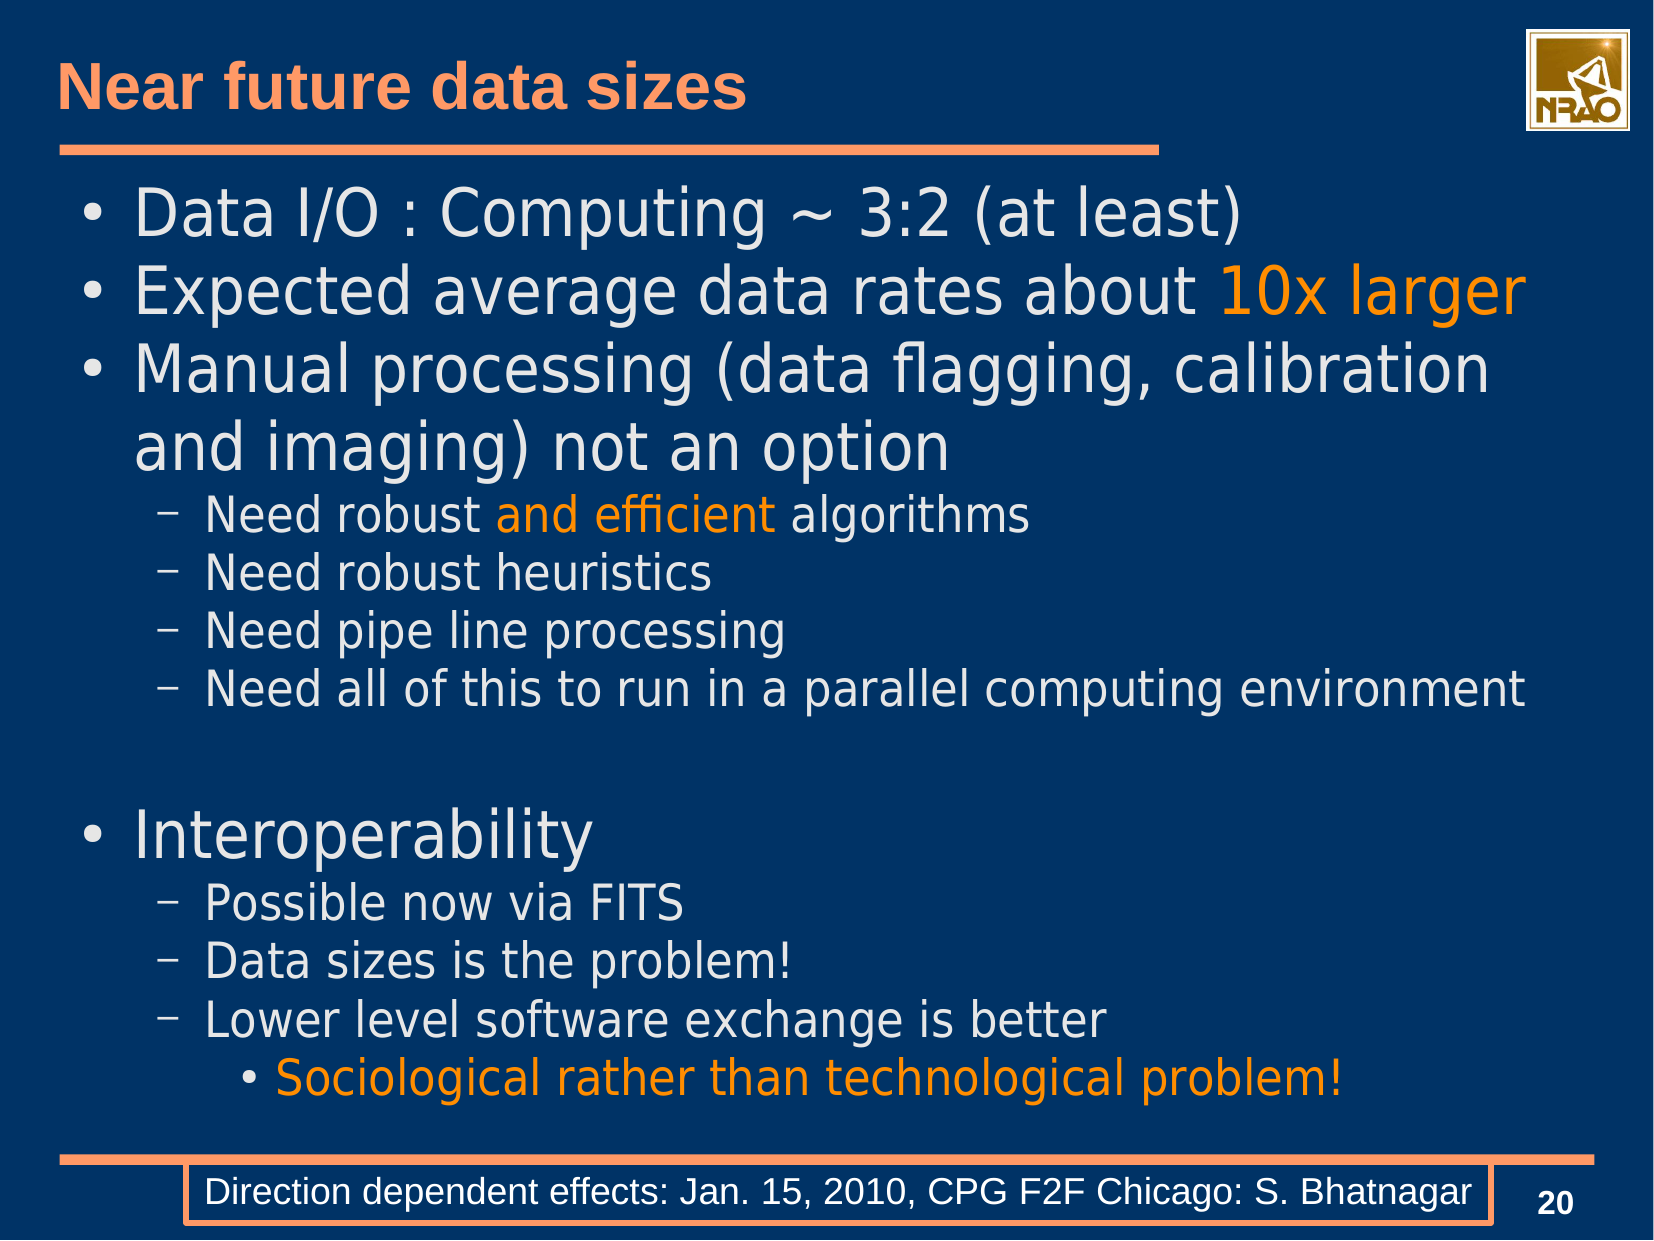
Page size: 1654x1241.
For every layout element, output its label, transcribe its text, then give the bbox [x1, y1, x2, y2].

title Near future data sizes [56, 34, 1489, 139]
list Data I/O : Computing ~ 3:2 (at least) Expected average data rates about 10x larger Manual processing (data flagging, calibration and imaging) not an option Need robust and efficient algorithms Need robust heuristics Need pipe line processing Need all of this to run in a parallel computing environment Interoperability Possible now via FITS Data sizes is the problem! Lower level software exchange is better Sociological rather than technological problem! [63, 174, 1601, 1115]
picture [1526, 29, 1630, 131]
